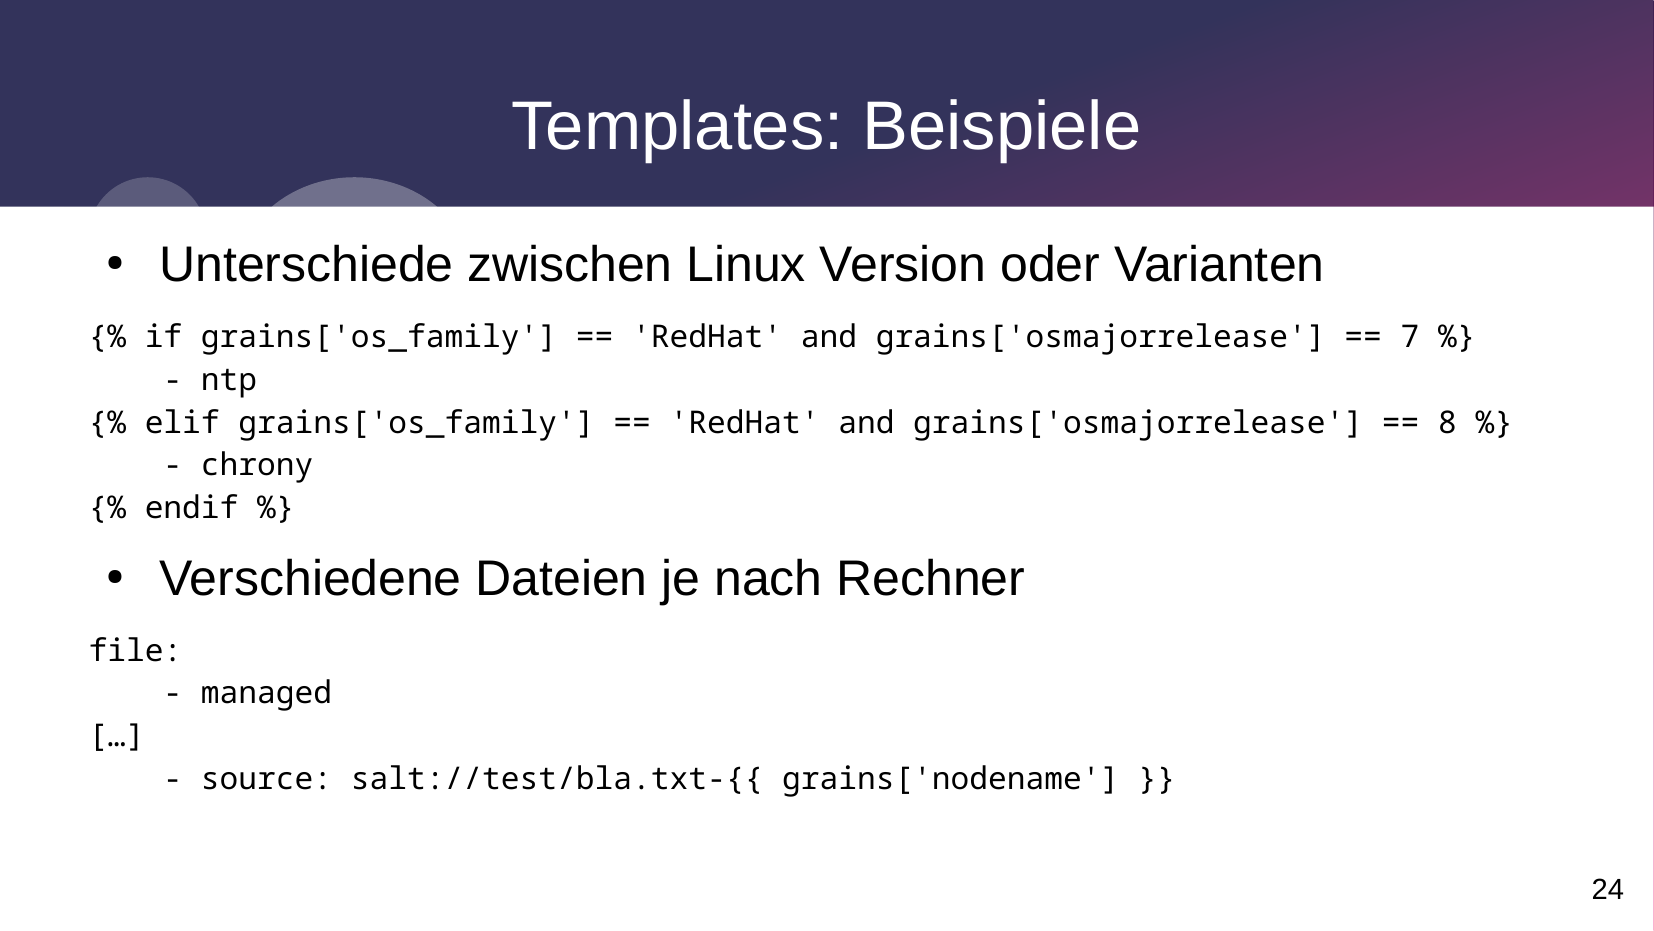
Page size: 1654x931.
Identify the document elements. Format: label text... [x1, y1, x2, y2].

title Templates: Beispiele [88, 44, 1565, 207]
list Unterschiede zwischen Linux Version oder Varianten {% if grains['os_family'] == 'RedHat' and grains['osmajorrelease'] == 7 %} - ntp {% elif grains['os_family'] == 'RedHat' and grains['osmajorrelease'] == 8 %} - chrony {% endif %} Verschiedene Dateien je nach Rechner file: - managed […] - source: salt://test/bla.txt-{{ grains['nodename'] }} [88, 236, 1565, 827]
